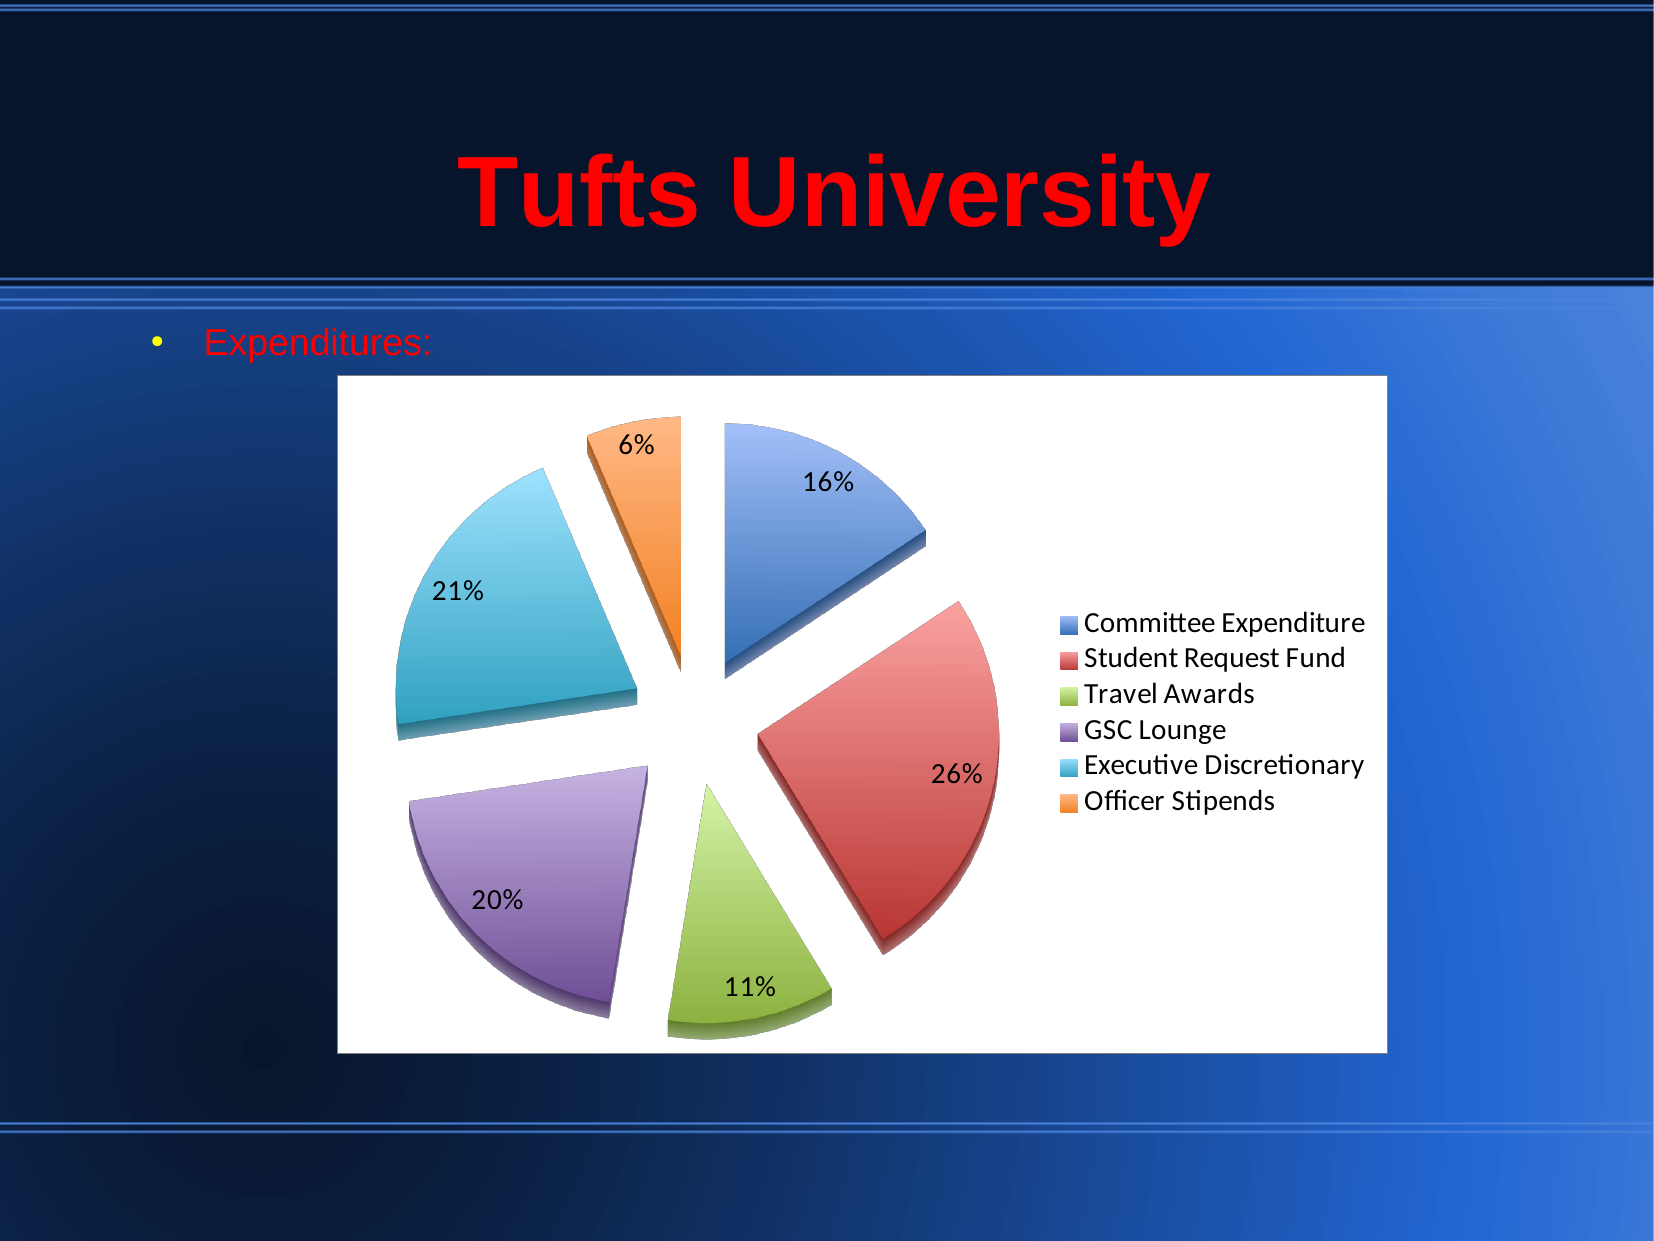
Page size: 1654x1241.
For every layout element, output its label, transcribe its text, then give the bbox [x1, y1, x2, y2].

chart [337, 375, 1388, 1054]
text_box Expenditures: [118, 313, 1542, 1028]
picture [0, 0, 1654, 1241]
title Tufts University [82, 88, 1571, 296]
